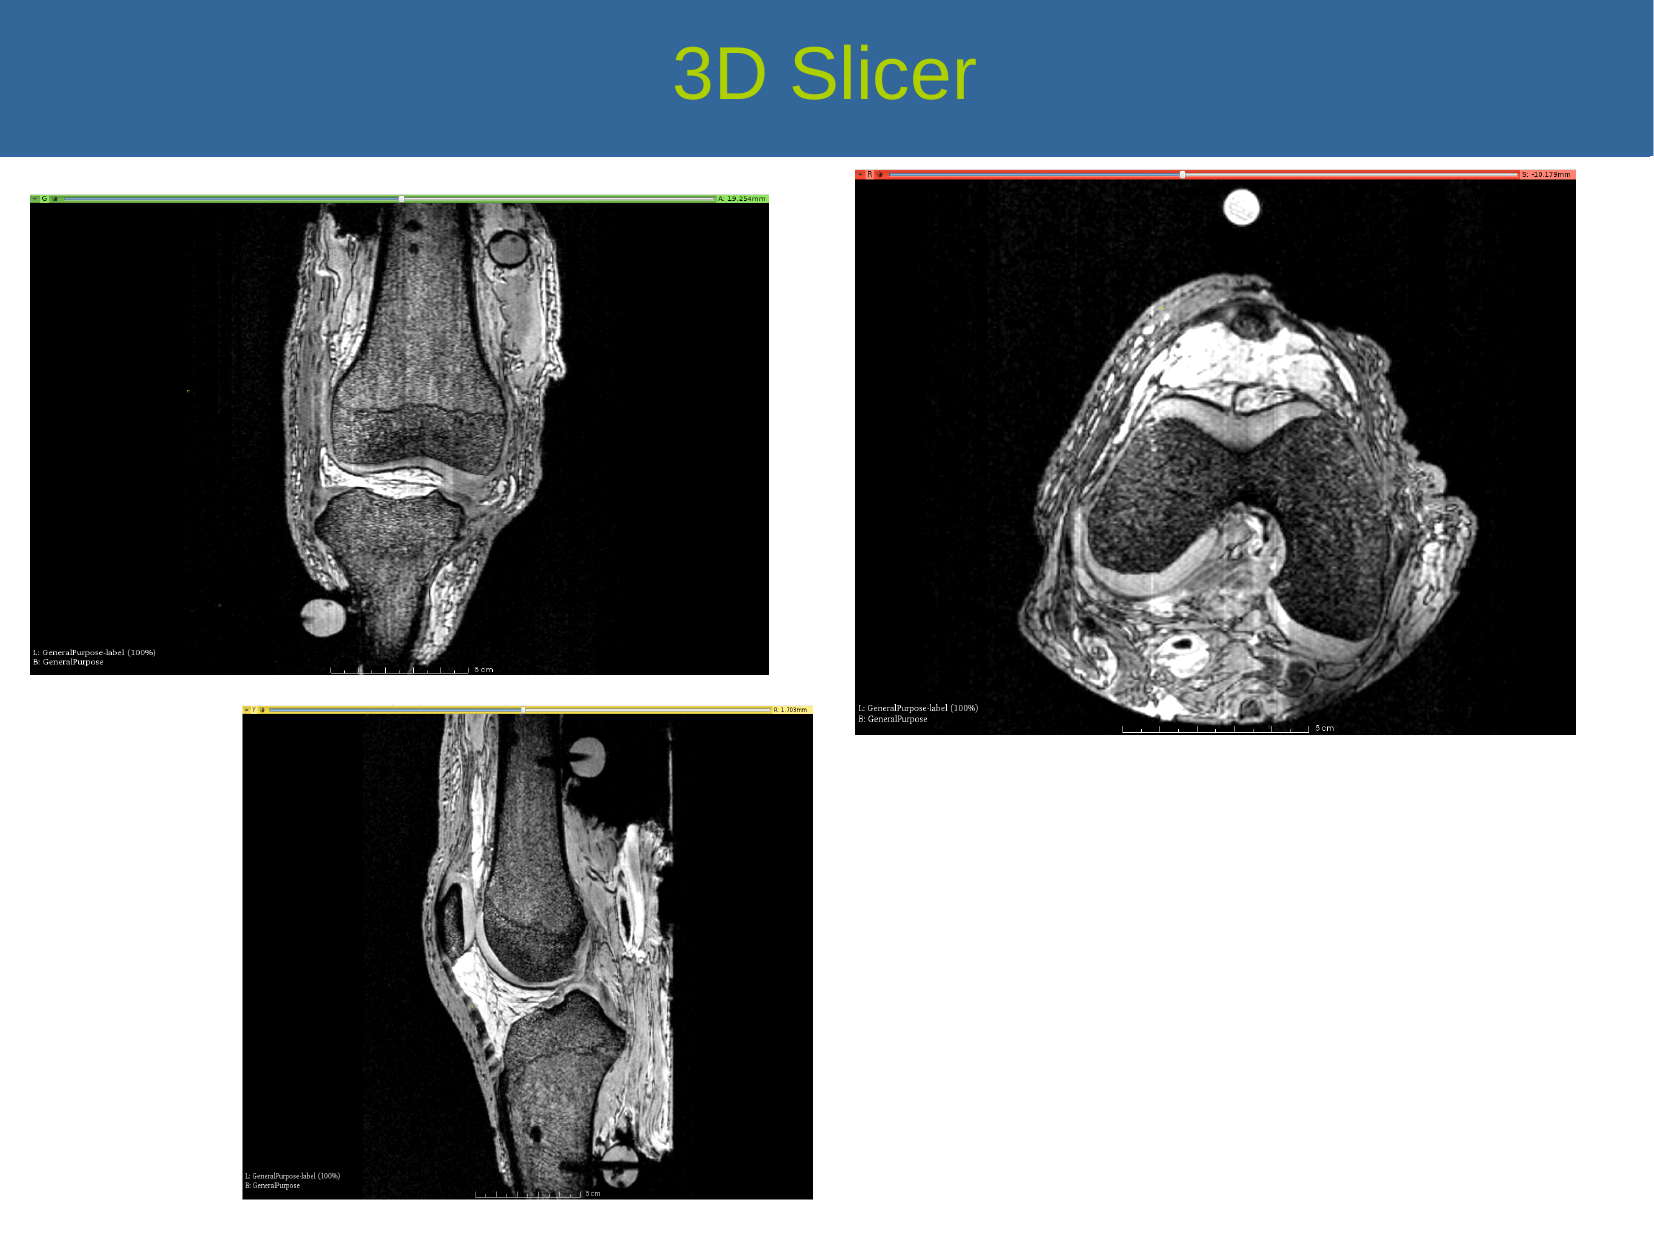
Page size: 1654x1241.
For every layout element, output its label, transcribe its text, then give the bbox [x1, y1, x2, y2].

text_box 3D Slicer [0, 24, 1651, 123]
text_box [0, 0, 1654, 156]
picture [855, 167, 1576, 736]
picture [30, 194, 769, 676]
picture [242, 704, 813, 1201]
